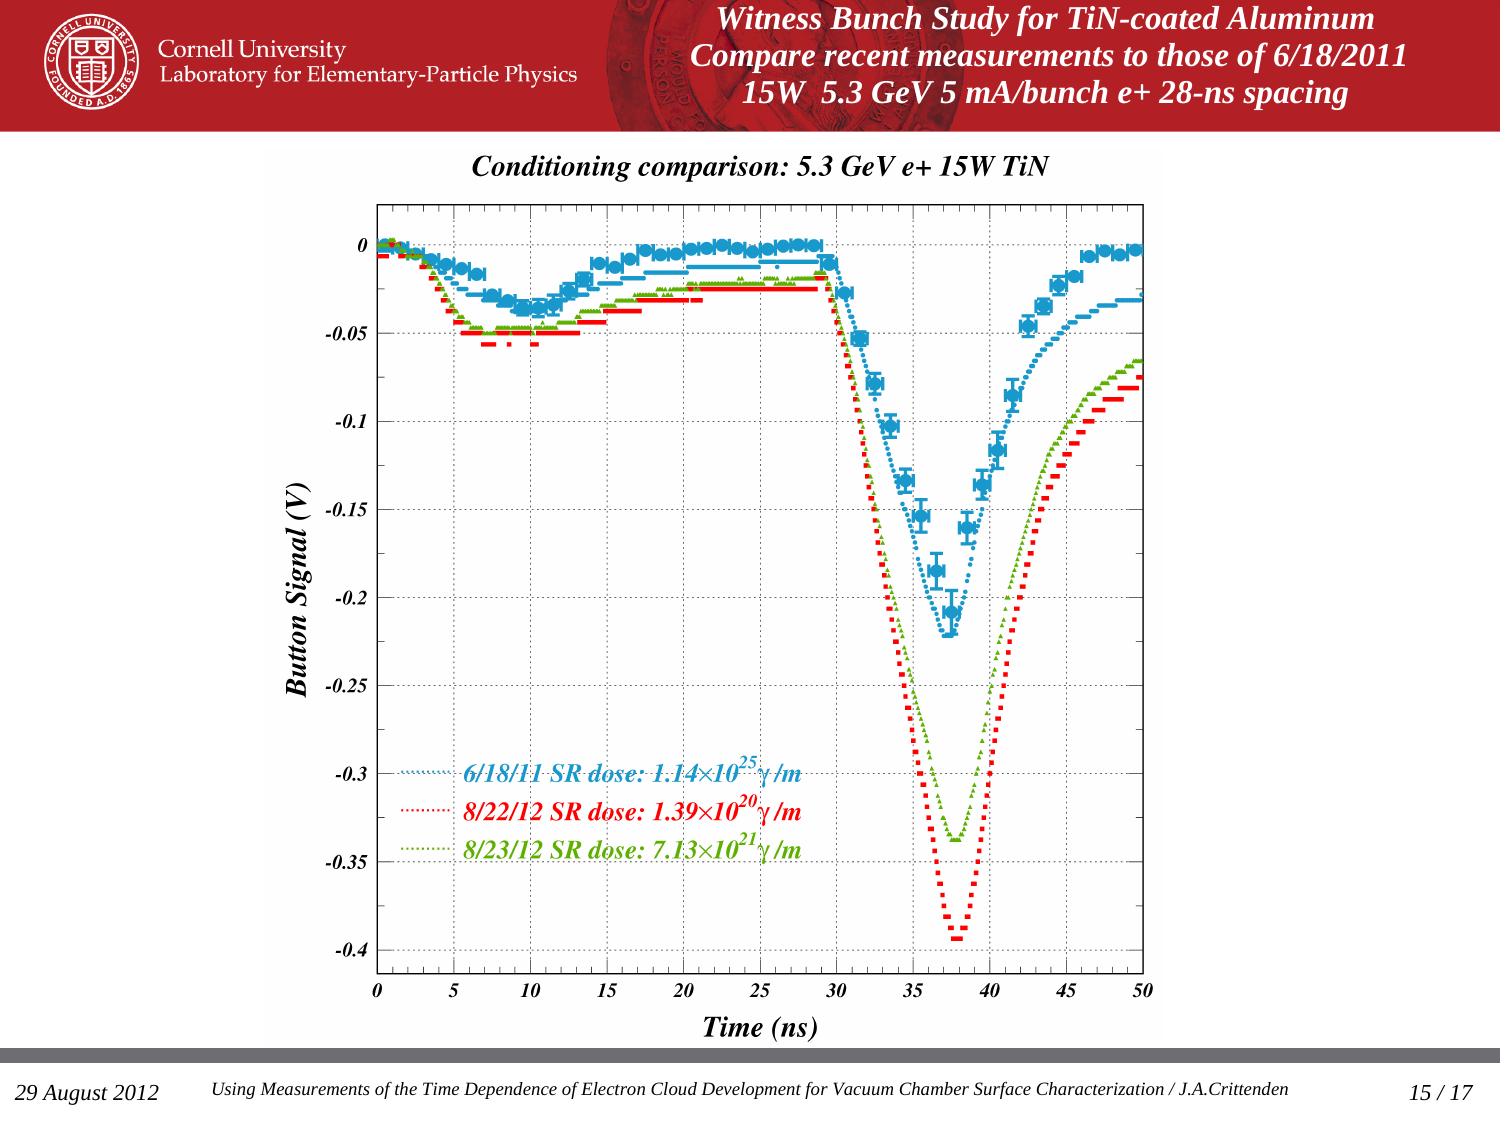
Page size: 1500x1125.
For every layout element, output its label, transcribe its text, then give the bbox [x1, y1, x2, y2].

picture [0, 0, 600, 132]
picture [262, 149, 1163, 1046]
text_box Witness Bunch Study for TiN-coated Aluminum Compare recent measurements to those of 6/18/2011 15W 5.3 GeV 5 mA/bunch e+ 28-ns spacing [600, 0, 1500, 136]
